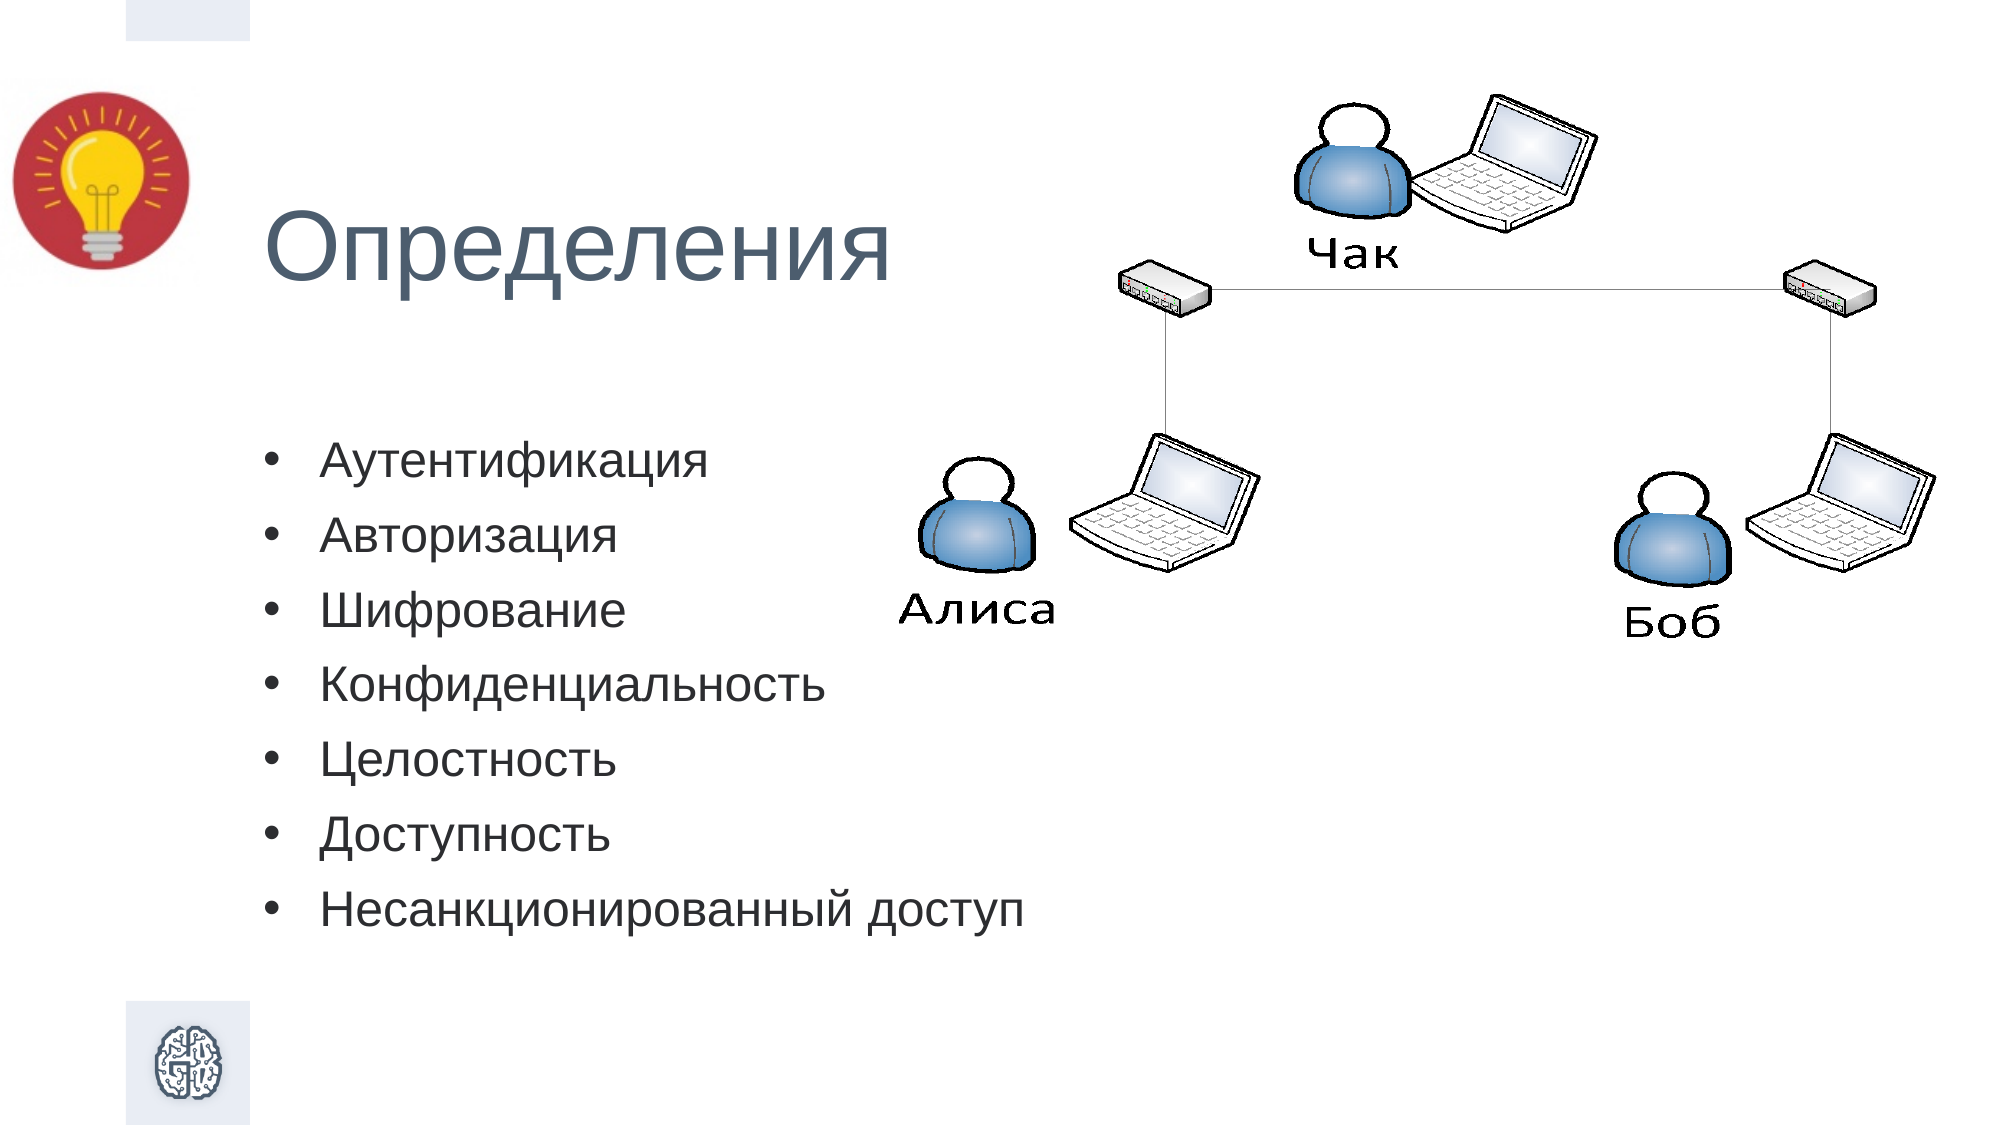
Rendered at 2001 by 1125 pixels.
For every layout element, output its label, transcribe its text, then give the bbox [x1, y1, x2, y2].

picture [893, 91, 1939, 653]
picture [0, 78, 200, 287]
list Аутентификация Авторизация Шифрование Конфиденциальность Целостность Доступность Несанкционированный доступ [248, 431, 1752, 941]
picture [144, 1016, 232, 1110]
title Определения [248, 124, 893, 372]
